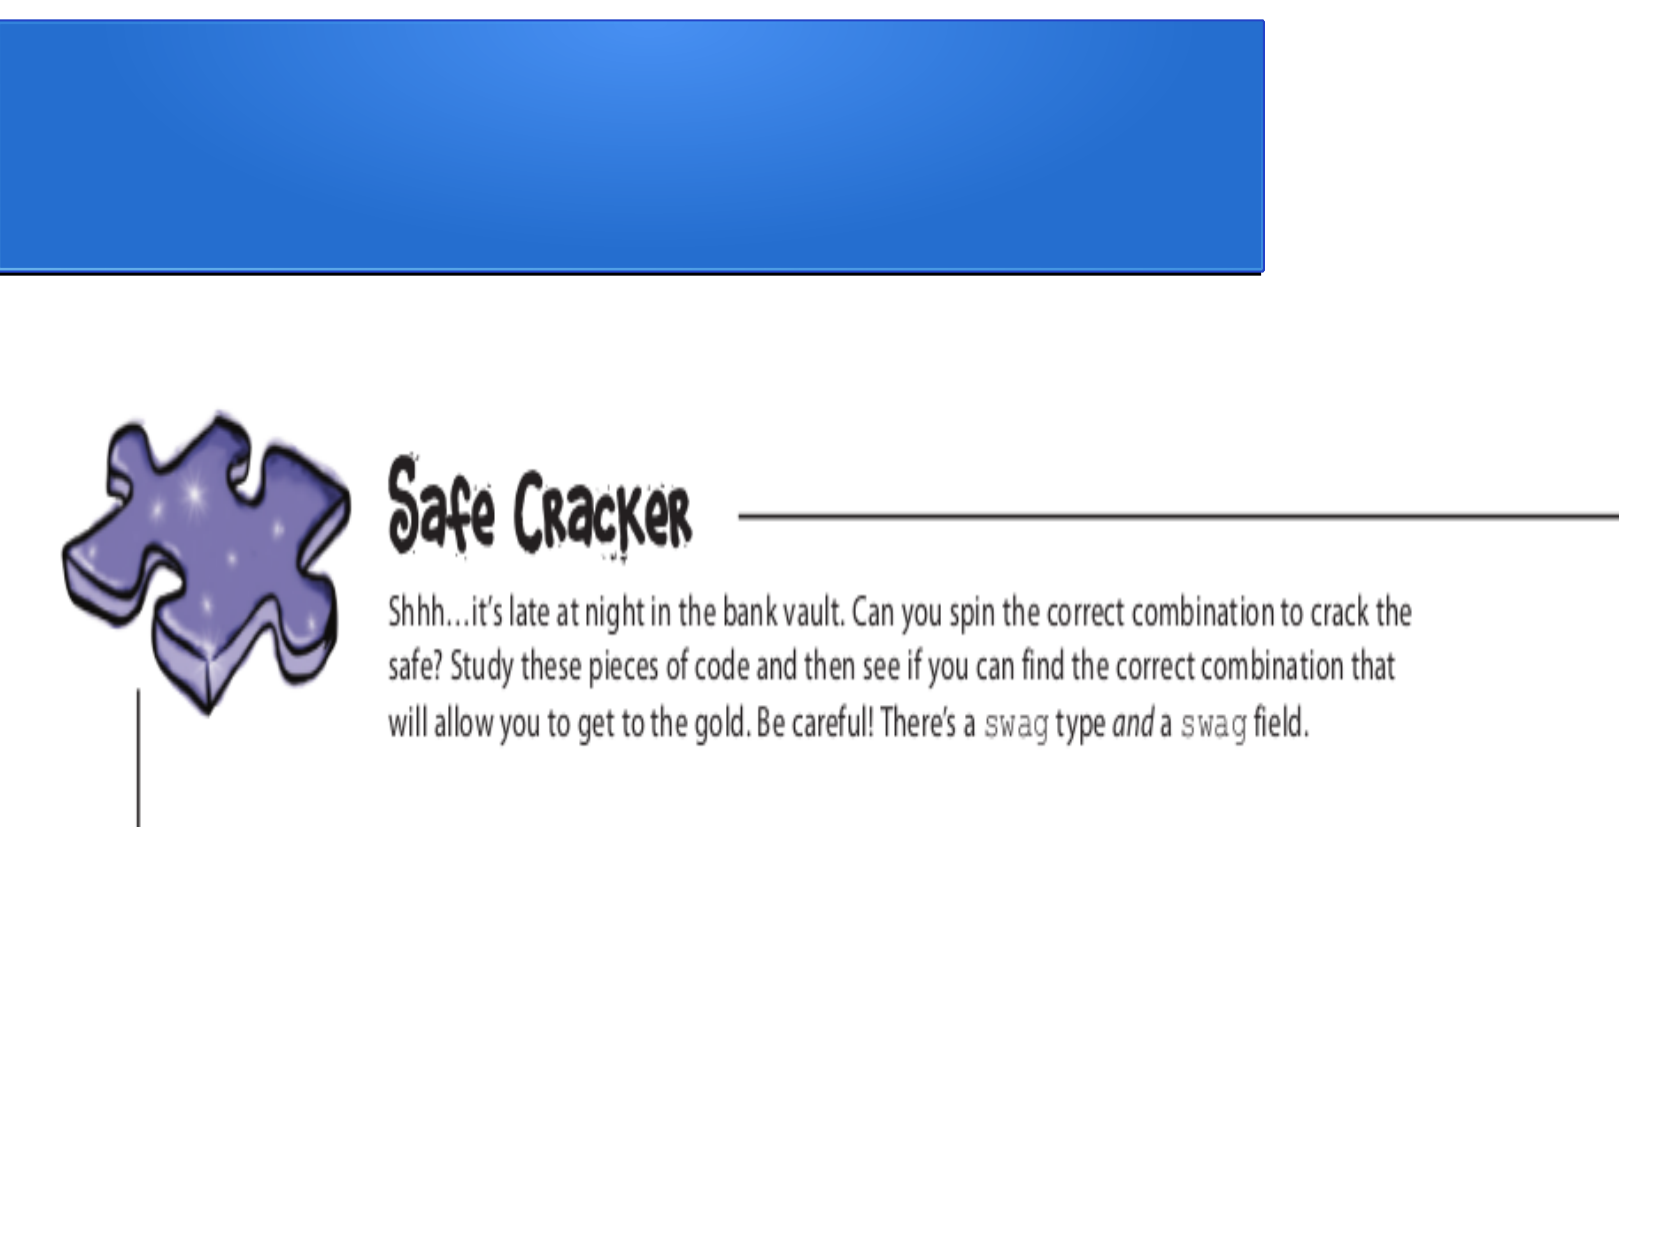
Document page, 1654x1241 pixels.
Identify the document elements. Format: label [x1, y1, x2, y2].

picture [47, 354, 1619, 827]
